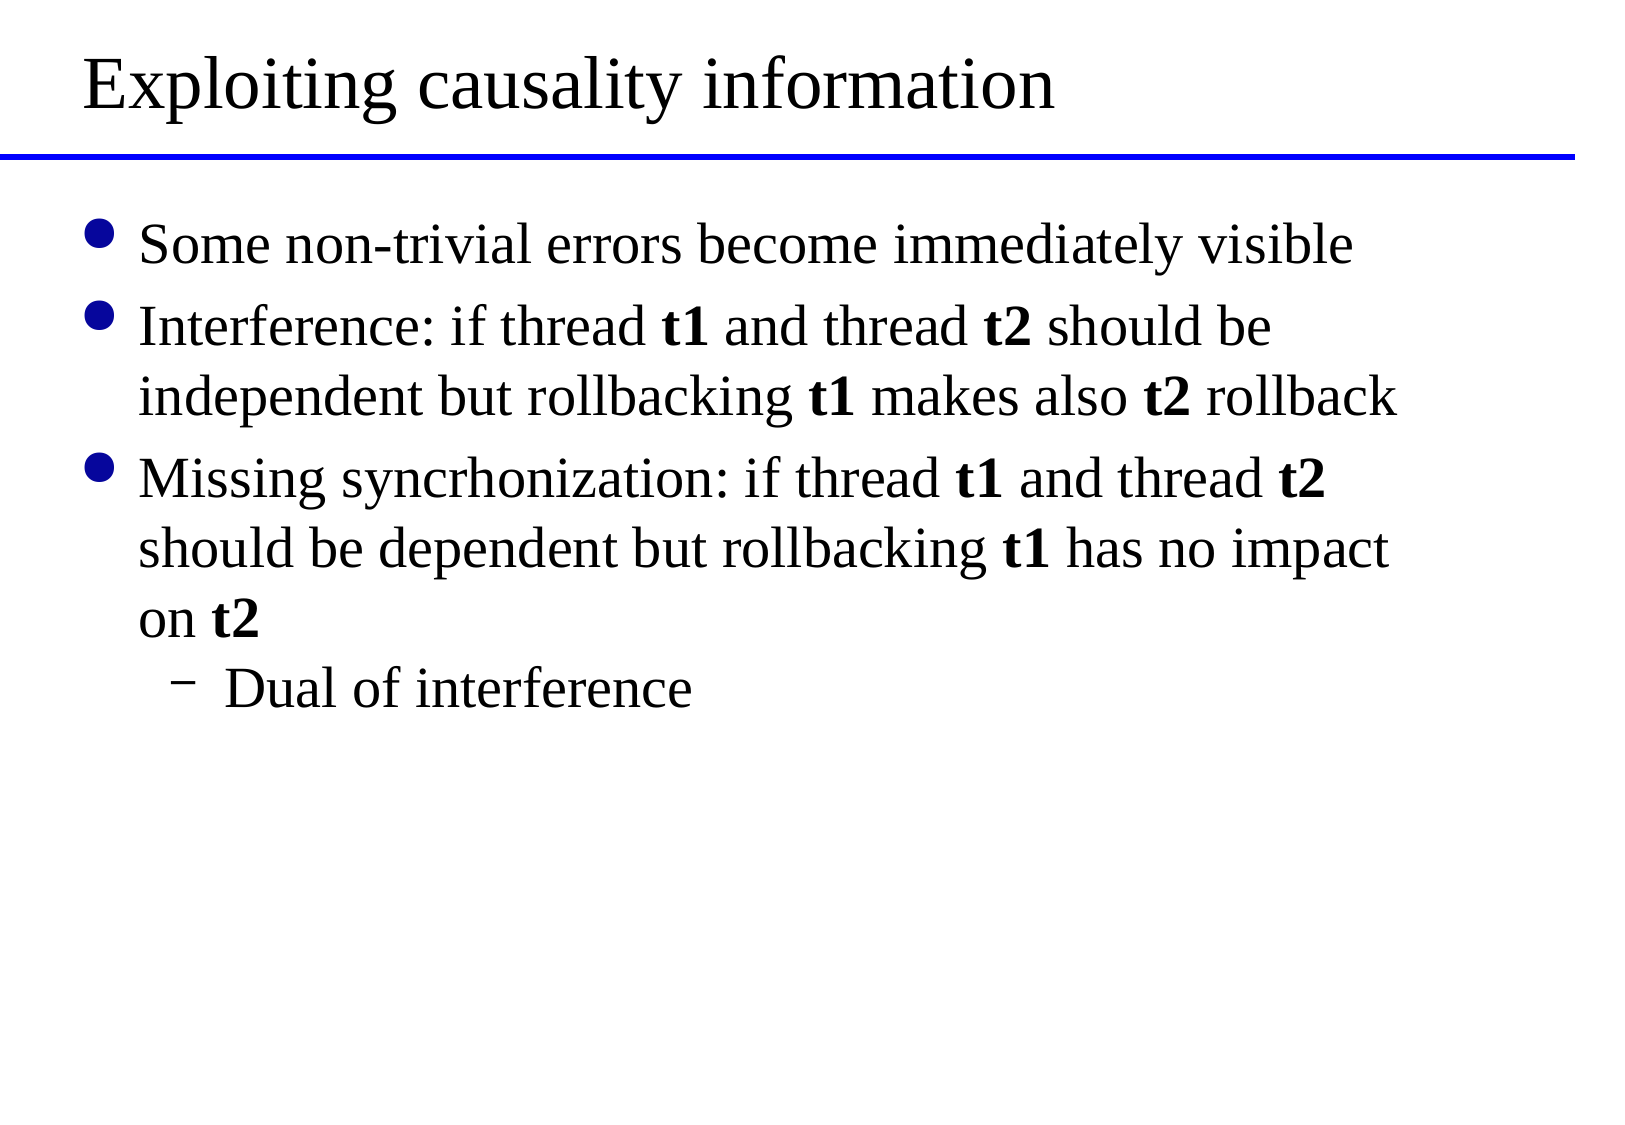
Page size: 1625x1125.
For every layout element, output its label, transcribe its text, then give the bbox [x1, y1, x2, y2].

title Exploiting causality information [67, 27, 1544, 131]
list Some non-trivial errors become immediately visible Interference: if thread t1 and thread t2 should be independent but rollbacking t1 makes also t2 rollback Missing syncrhonization: if thread t1 and thread t2 should be dependent but rollbacking t1 has no impact on t2 Dual of interference [67, 198, 1478, 1061]
